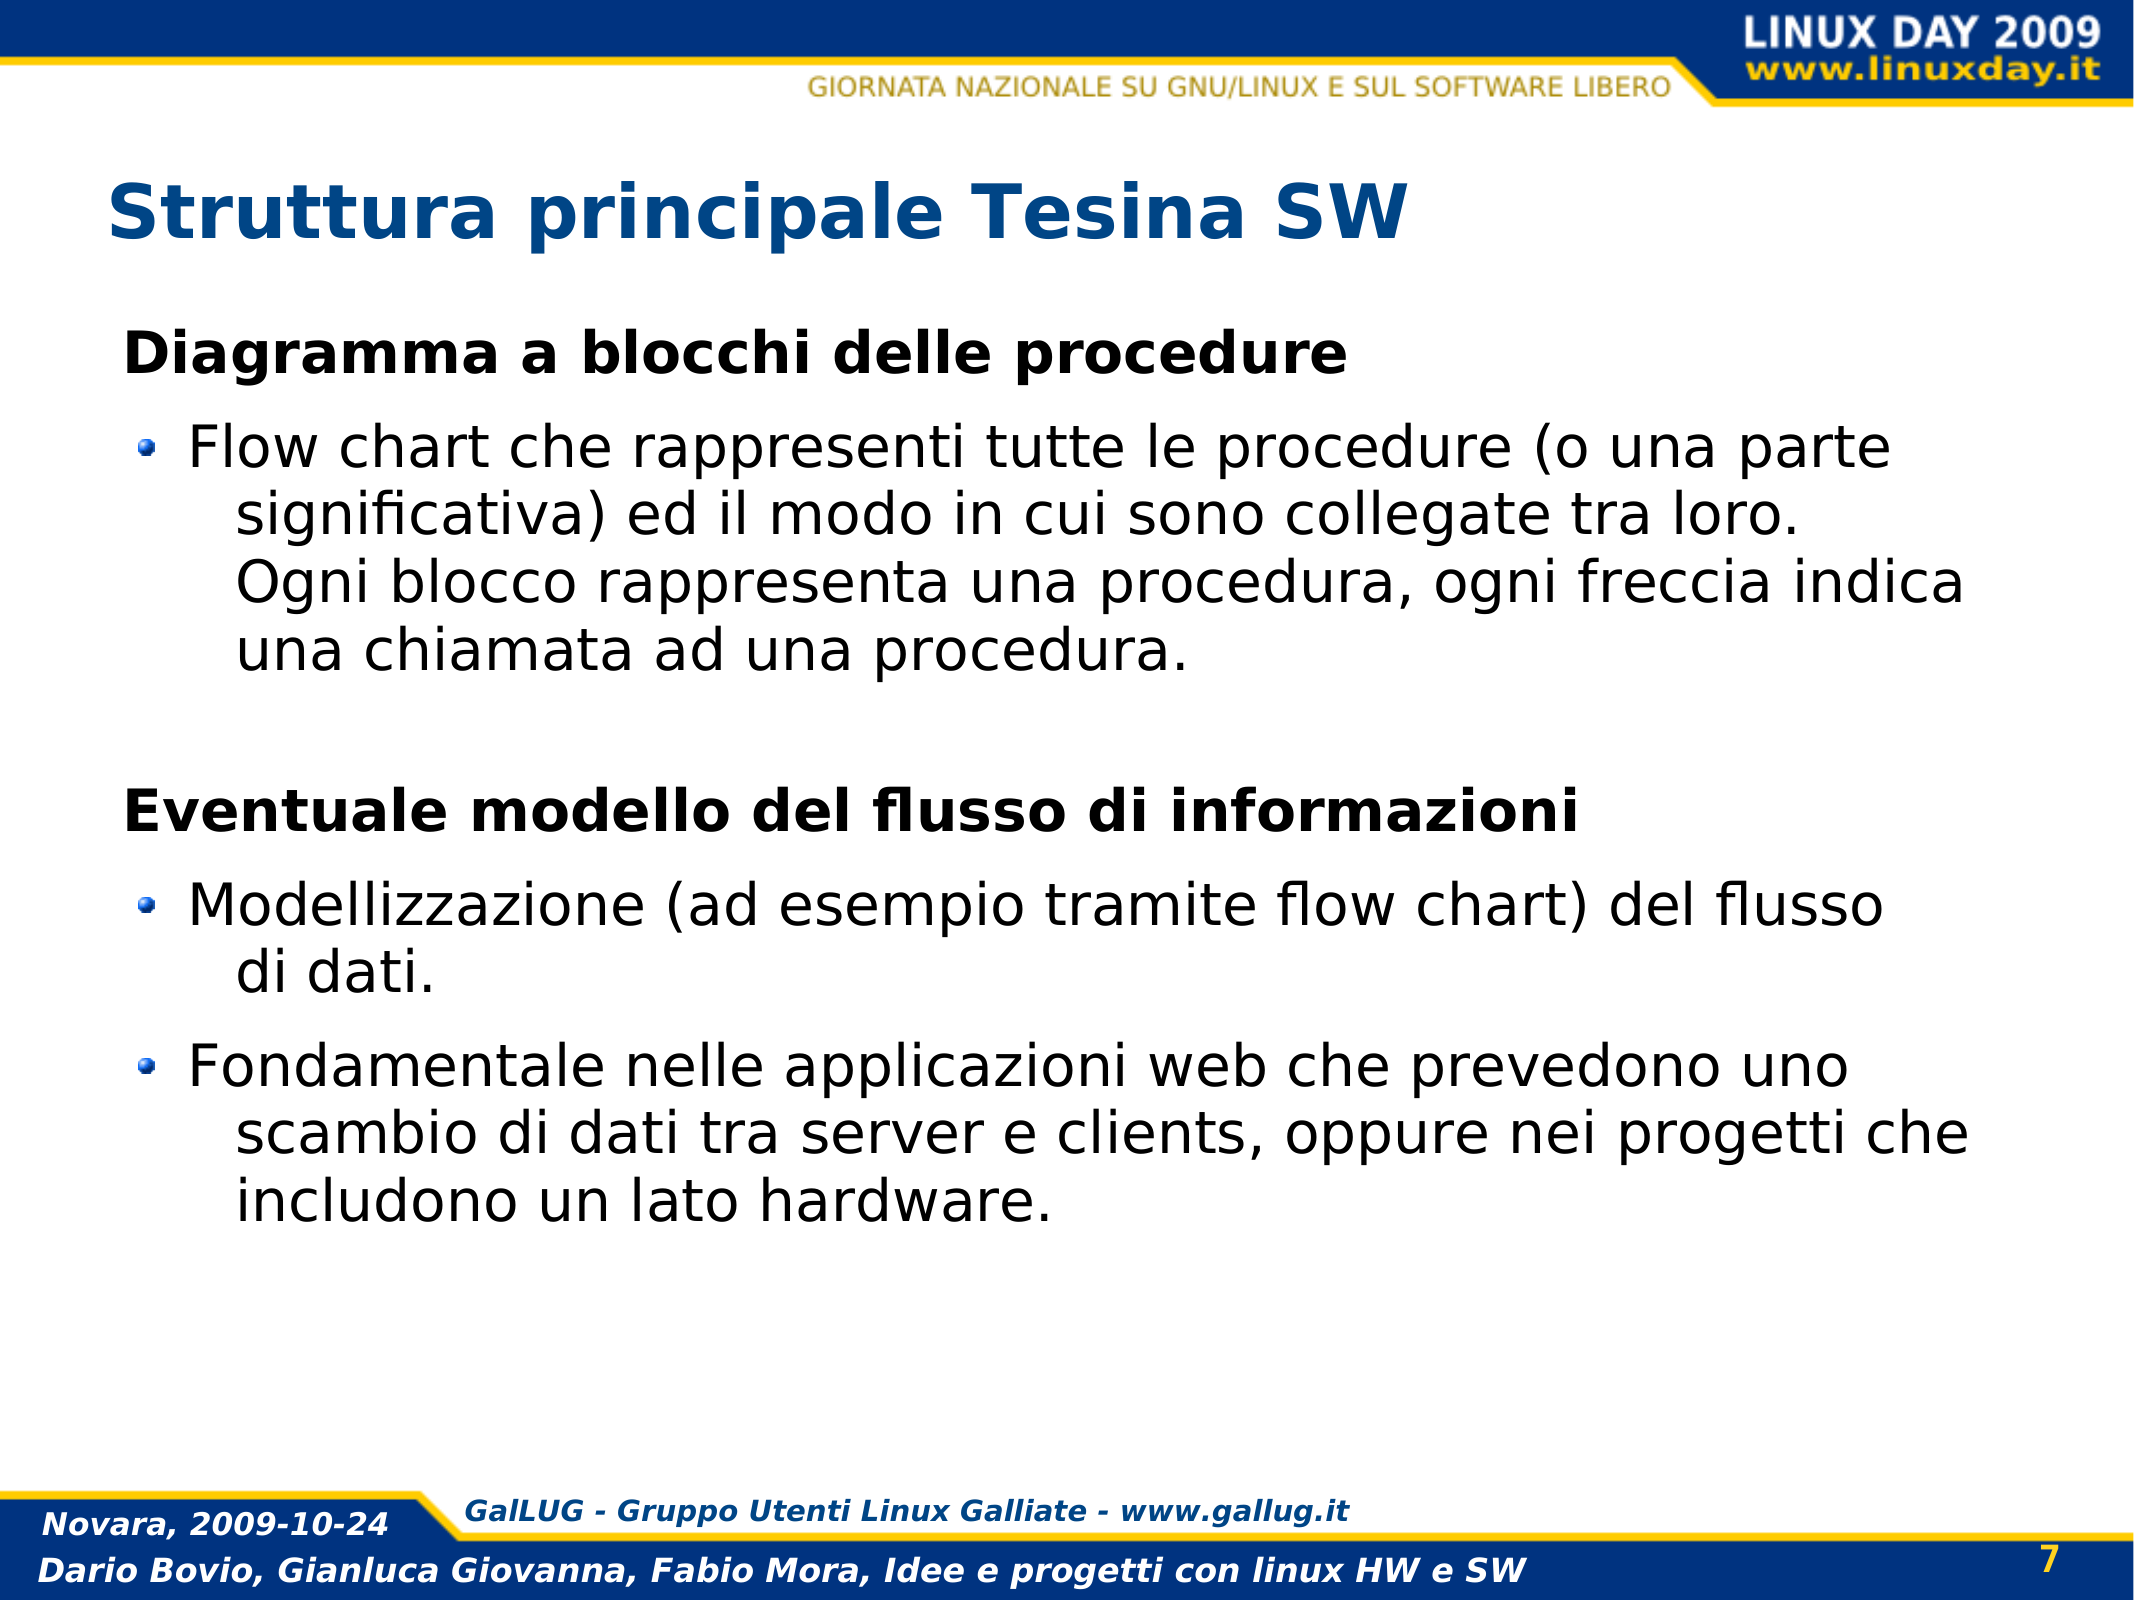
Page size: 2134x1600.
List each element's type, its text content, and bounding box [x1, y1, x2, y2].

title Struttura principale Tesina SW [106, 159, 2080, 267]
picture [0, 0, 2134, 1600]
list Diagramma a blocchi delle procedure Flow chart che rappresenti tutte le procedure (o una parte significativa) ed il modo in cui sono collegate tra loro. Ogni blocco rappresenta una procedura, ogni freccia indica una chiamata ad una procedura. Eventuale modello del flusso di informazioni Modellizzazione (ad esempio tramite flow chart) del flusso di dati. Fondamentale nelle applicazioni web che prevedono uno scambio di dati tra server e clients, oppure nei progetti che includono un lato hardware. [106, 319, 2027, 1441]
